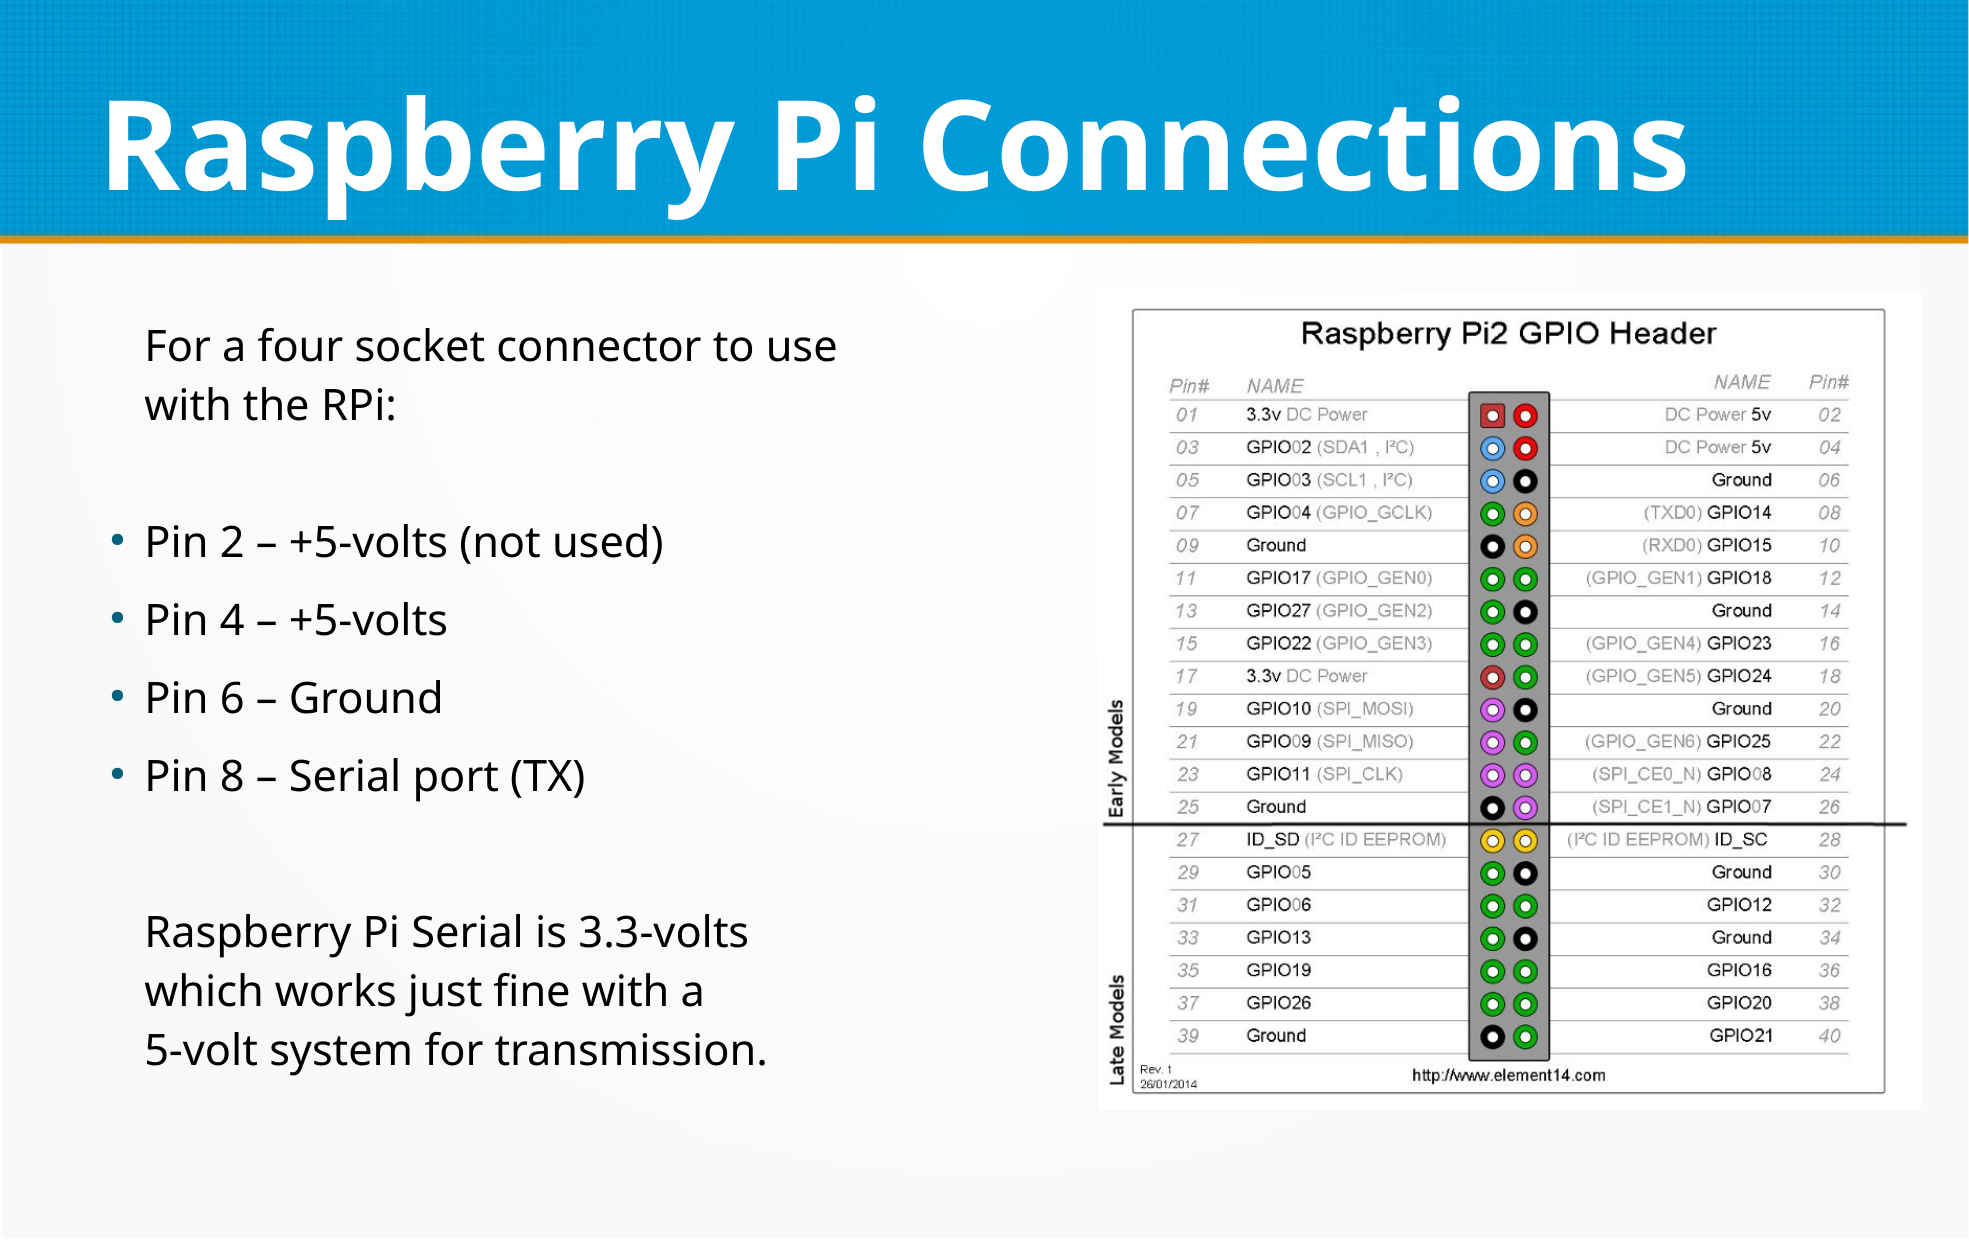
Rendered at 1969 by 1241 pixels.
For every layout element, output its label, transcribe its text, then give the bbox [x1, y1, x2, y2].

picture [0, 233, 1969, 1241]
title Raspberry Pi Connections [98, 19, 1870, 227]
list For a four socket connector to use with the RPi: Pin 2 – +5-volts (not used) Pin 4 – +5-volts Pin 6 – Ground Pin 8 – Serial port (TX) Raspberry Pi Serial is 3.3-volts which works just fine with a 5-volt system for transmission. [98, 315, 1098, 1081]
